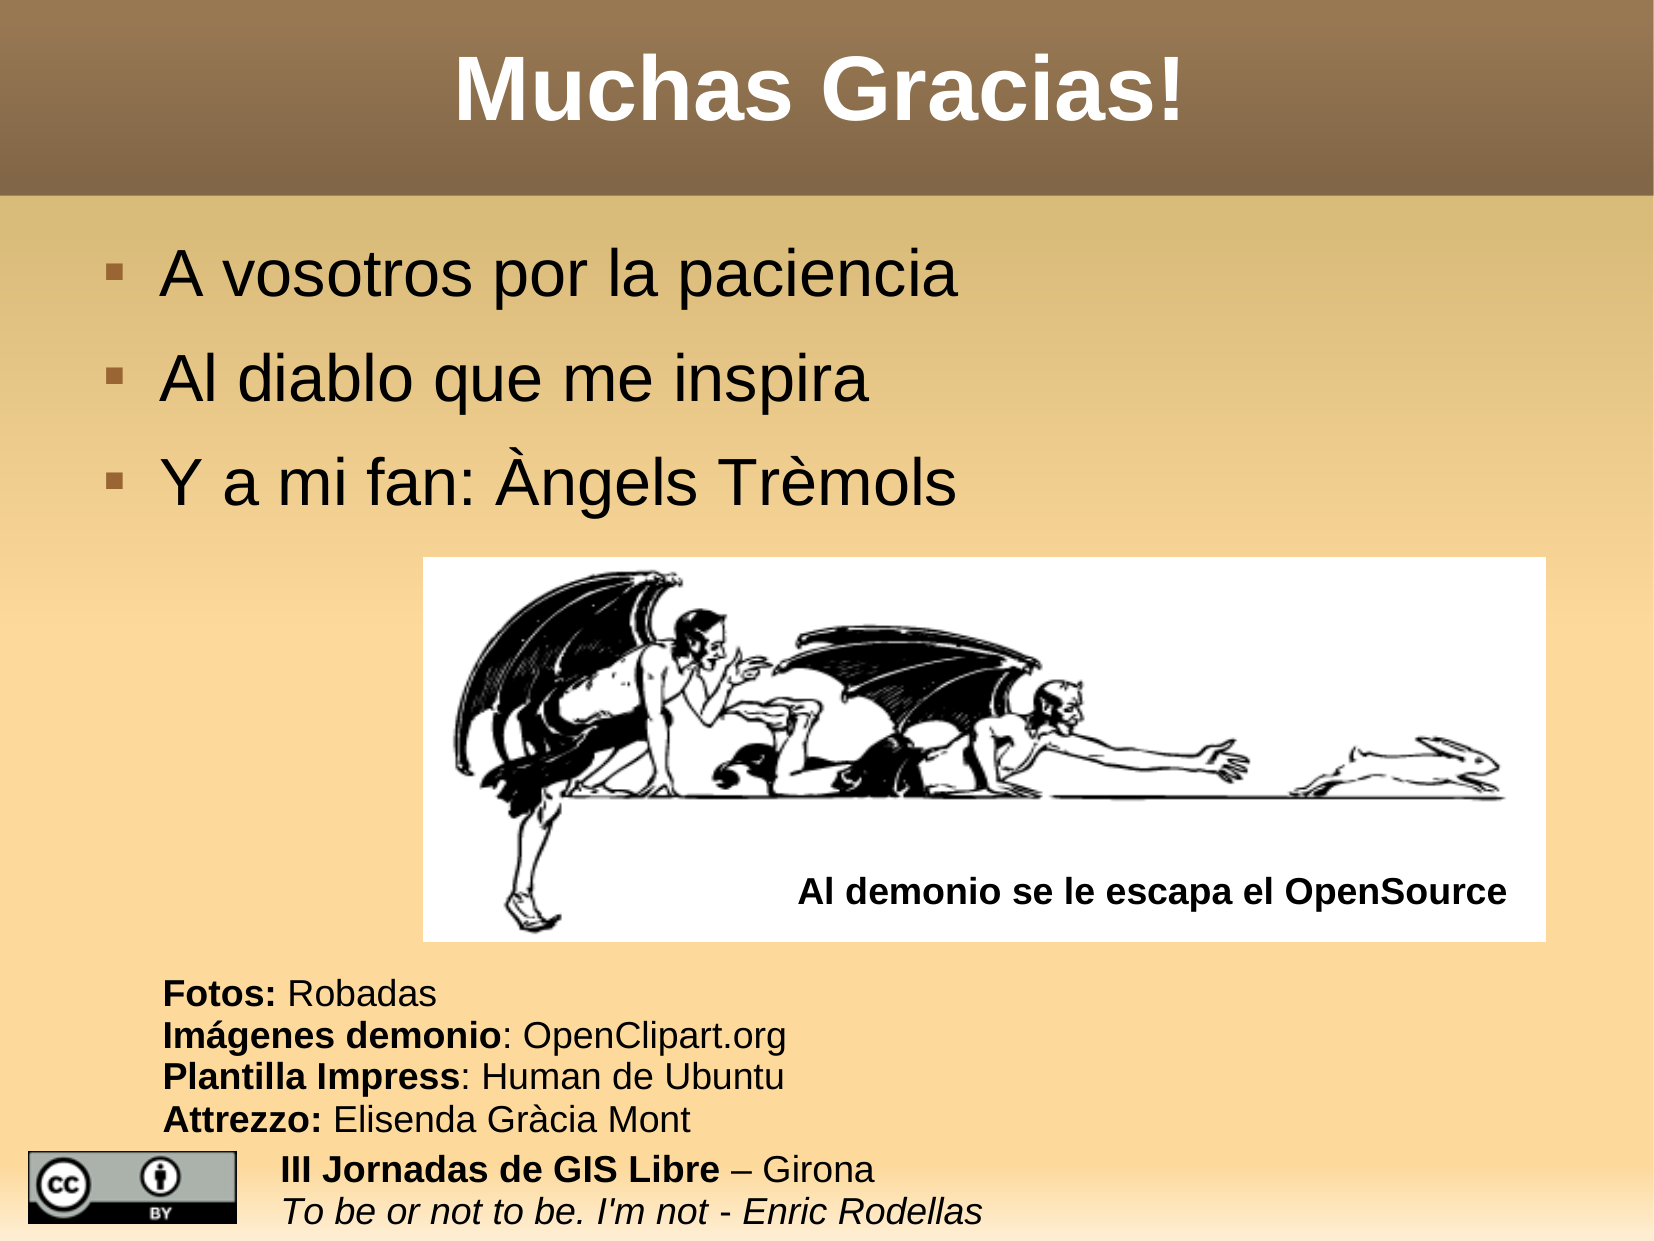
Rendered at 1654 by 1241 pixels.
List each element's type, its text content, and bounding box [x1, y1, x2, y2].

list A vosotros por la paciencia Al diablo que me inspira Y a mi fan: Àngels Trèmols [88, 236, 1577, 626]
text_box Fotos: Robadas Imágenes demonio: OpenClipart.org Plantilla Impress: Human de Ubuntu Attrezzo: Elisenda Gràcia Mont [147, 964, 1023, 1148]
text_box III Jornadas de GIS Libre – Girona To be or not to be. I'm not - Enric Rodellas [265, 1141, 1152, 1241]
picture [0, 0, 1654, 1241]
title Muchas Gracias! [76, 0, 1565, 178]
text_box Al demonio se le escapa el OpenSource [782, 863, 1546, 936]
